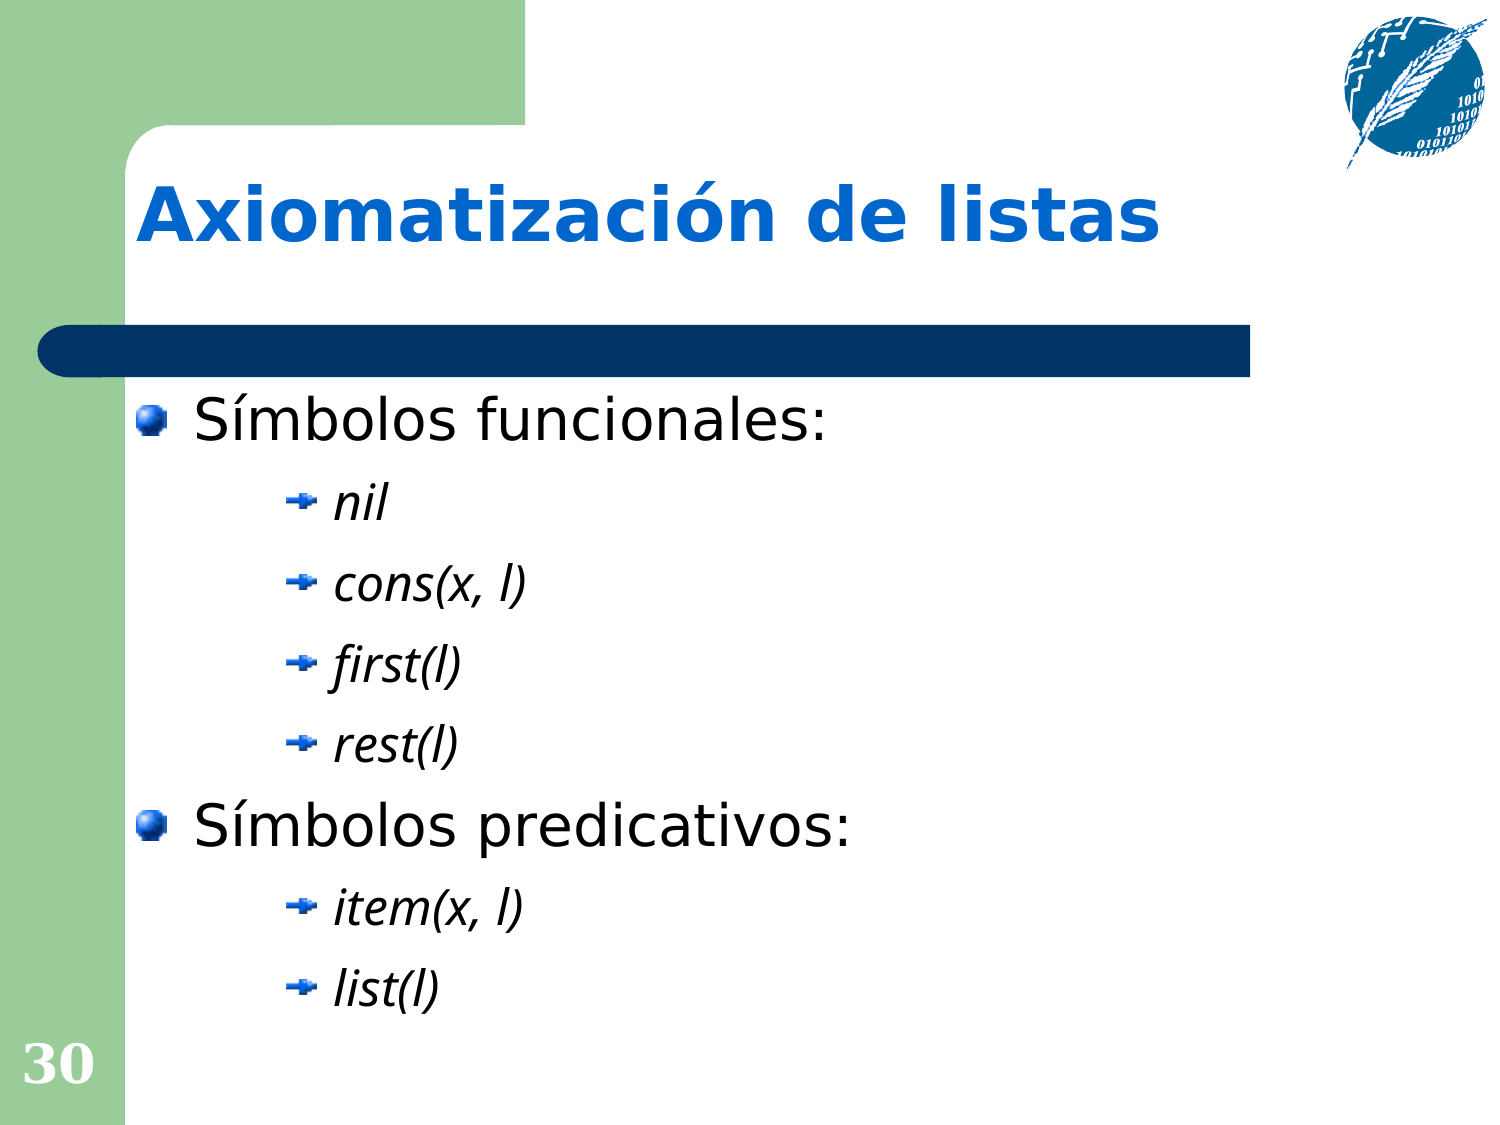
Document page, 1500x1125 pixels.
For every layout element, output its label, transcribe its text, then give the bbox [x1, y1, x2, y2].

picture [1416, 140, 1425, 149]
title Axiomatización de listas [136, 136, 1413, 301]
picture [1427, 138, 1431, 148]
picture [1341, 15, 1487, 172]
picture [1433, 139, 1440, 147]
picture [1436, 127, 1450, 136]
list Símbolos funcionales: nil cons(x, l) first(l) rest(l) Símbolos predicativos: item(x, l) list(l) [136, 386, 1399, 1112]
